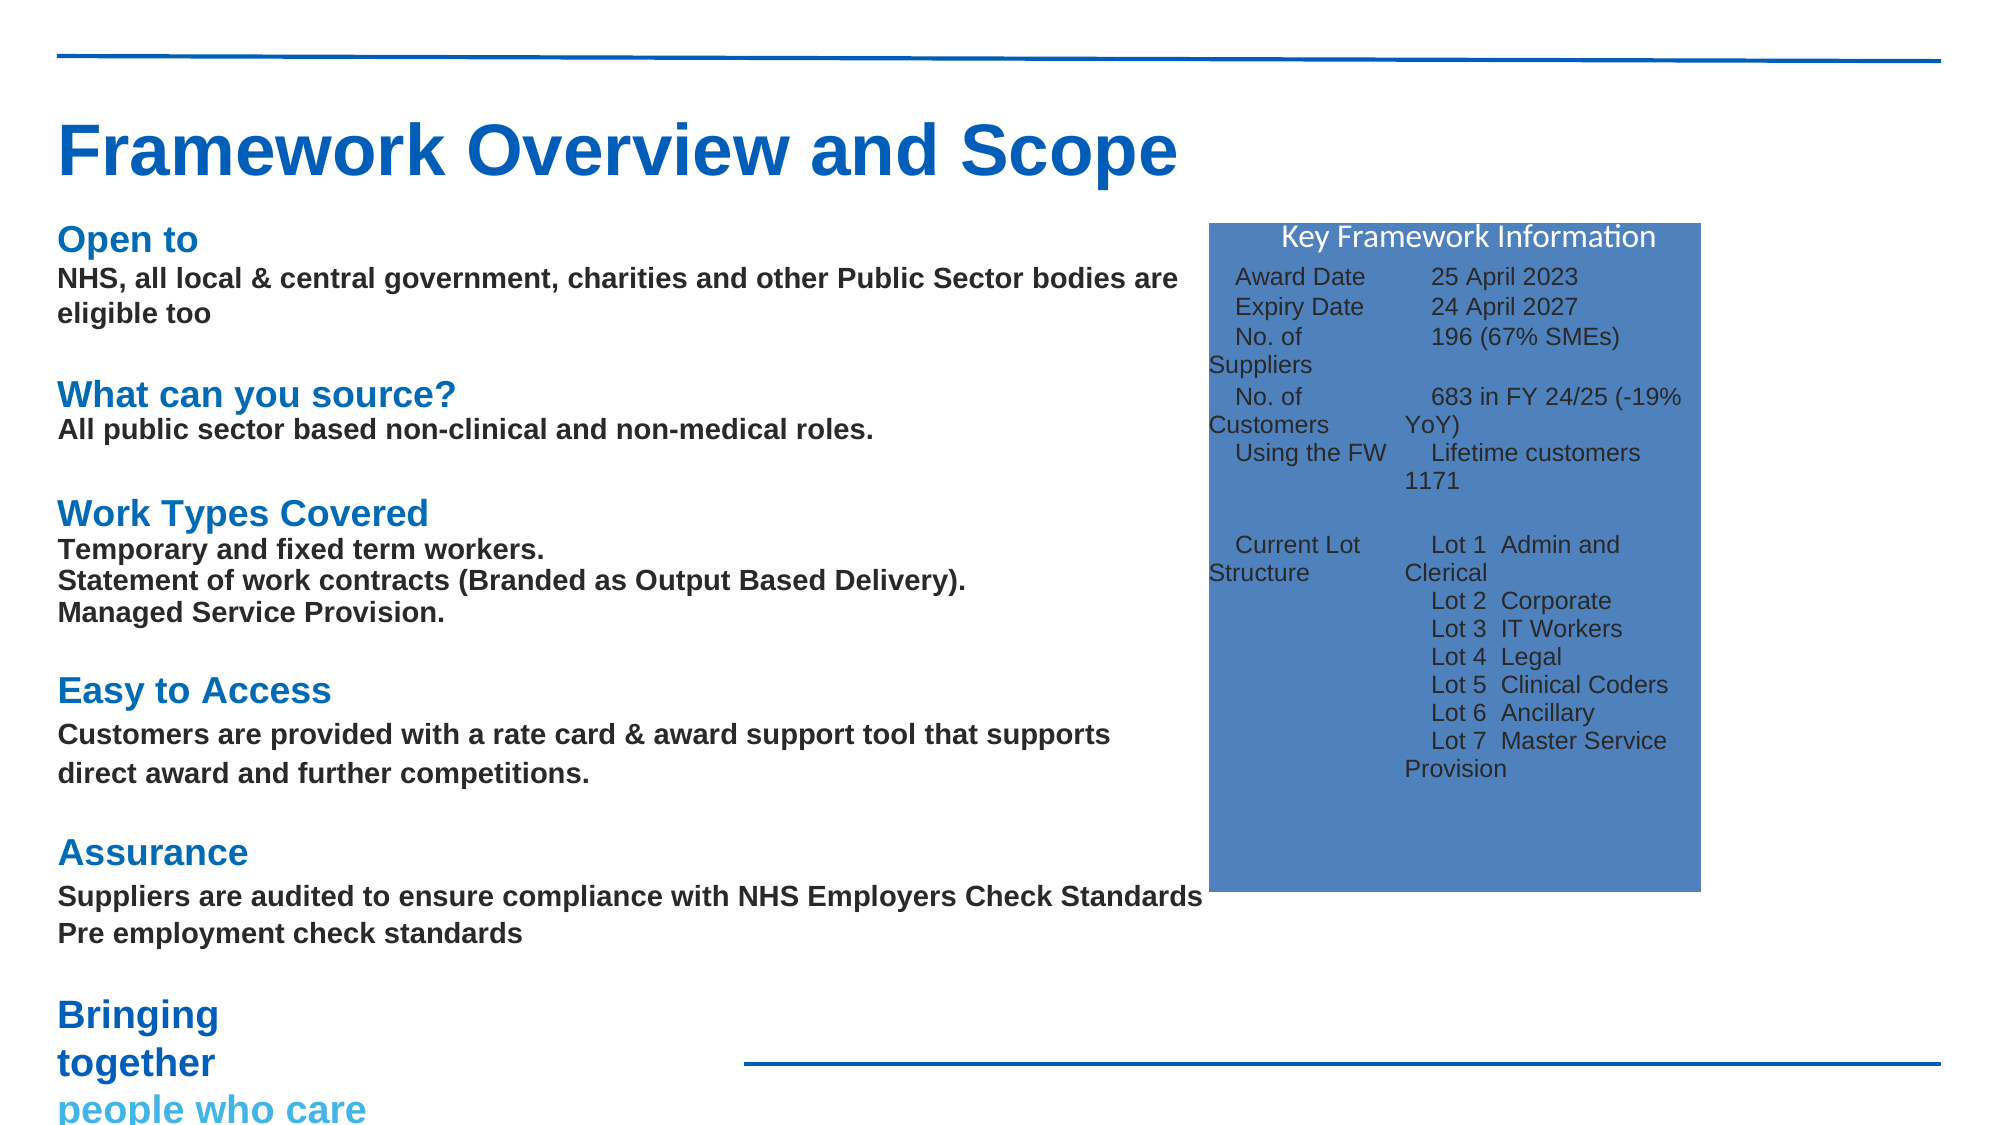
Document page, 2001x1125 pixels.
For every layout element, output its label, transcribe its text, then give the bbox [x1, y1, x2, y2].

text_box Open to NHS, all local & central government, charities and other Public Sector bodies are eligible too What can you source? All public sector based non-clinical and non-medical roles. Work Types Covered Temporary and fixed term workers. Statement of work contracts (Branded as Output Based Delivery). Managed Service Provision. Easy to Access Customers are provided with a rate card & award support tool that supports direct award and further competitions. Assurance Suppliers are audited to ensure compliance with NHS Employers Check Standards Pre employment check standards [56, 214, 1893, 958]
table_cell No. of Suppliers [1209, 323, 1405, 383]
text_box Bringing together people who care [56, 989, 382, 1069]
table_cell Expiry Date [1209, 293, 1405, 323]
table_cell Award Date [1209, 263, 1405, 293]
table_header Key Framework Information [1209, 223, 1701, 263]
table_cell 25 April 2023 [1405, 263, 1701, 293]
table_cell Lot 1 Admin and Clerical Lot 2 Corporate Lot 3 IT Workers Lot 4 Legal Lot 5 Clinical Coders Lot 6 Ancillary Lot 7 Master Service Provision [1405, 503, 1701, 832]
table_cell 24 April 2027 [1405, 293, 1701, 323]
table_cell [1405, 832, 1701, 892]
table_cell [1209, 832, 1405, 892]
title Framework Overview and Scope [56, 90, 1352, 194]
table_cell 196 (67% SMEs) [1405, 323, 1701, 383]
table_cell No. of Customers Using the FW [1209, 383, 1405, 503]
table_cell Current Lot Structure [1209, 503, 1405, 832]
table_cell 683 in FY 24/25 (-19% YoY) Lifetime customers 1171 [1405, 383, 1701, 503]
